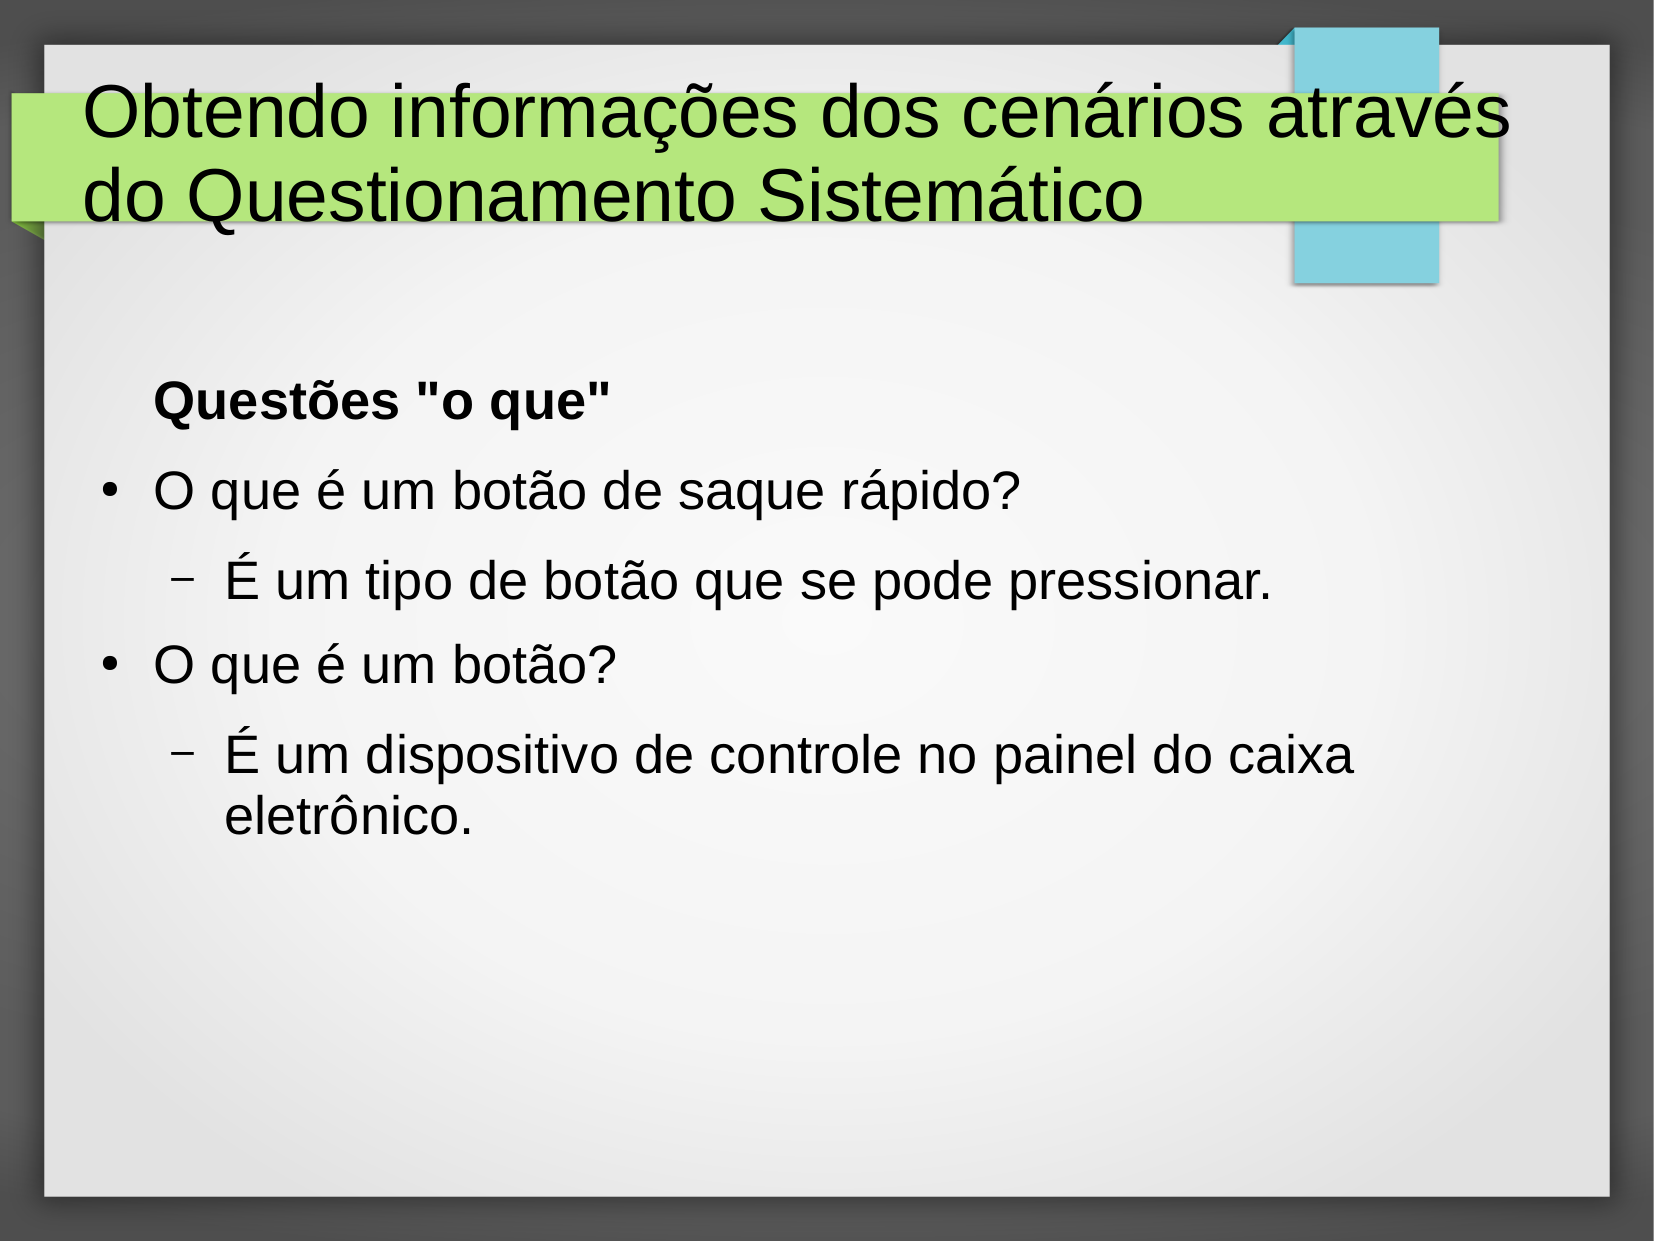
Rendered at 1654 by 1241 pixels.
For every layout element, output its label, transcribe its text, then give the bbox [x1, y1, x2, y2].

picture [0, 0, 1654, 1241]
list Questões "o que" O que é um botão de saque rápido? É um tipo de botão que se pode pressionar. O que é um botão? É um dispositivo de controle no painel do caixa eletrônico. [82, 370, 1571, 975]
title Obtendo informações dos cenários através do Questionamento Sistemático [82, 69, 1583, 238]
